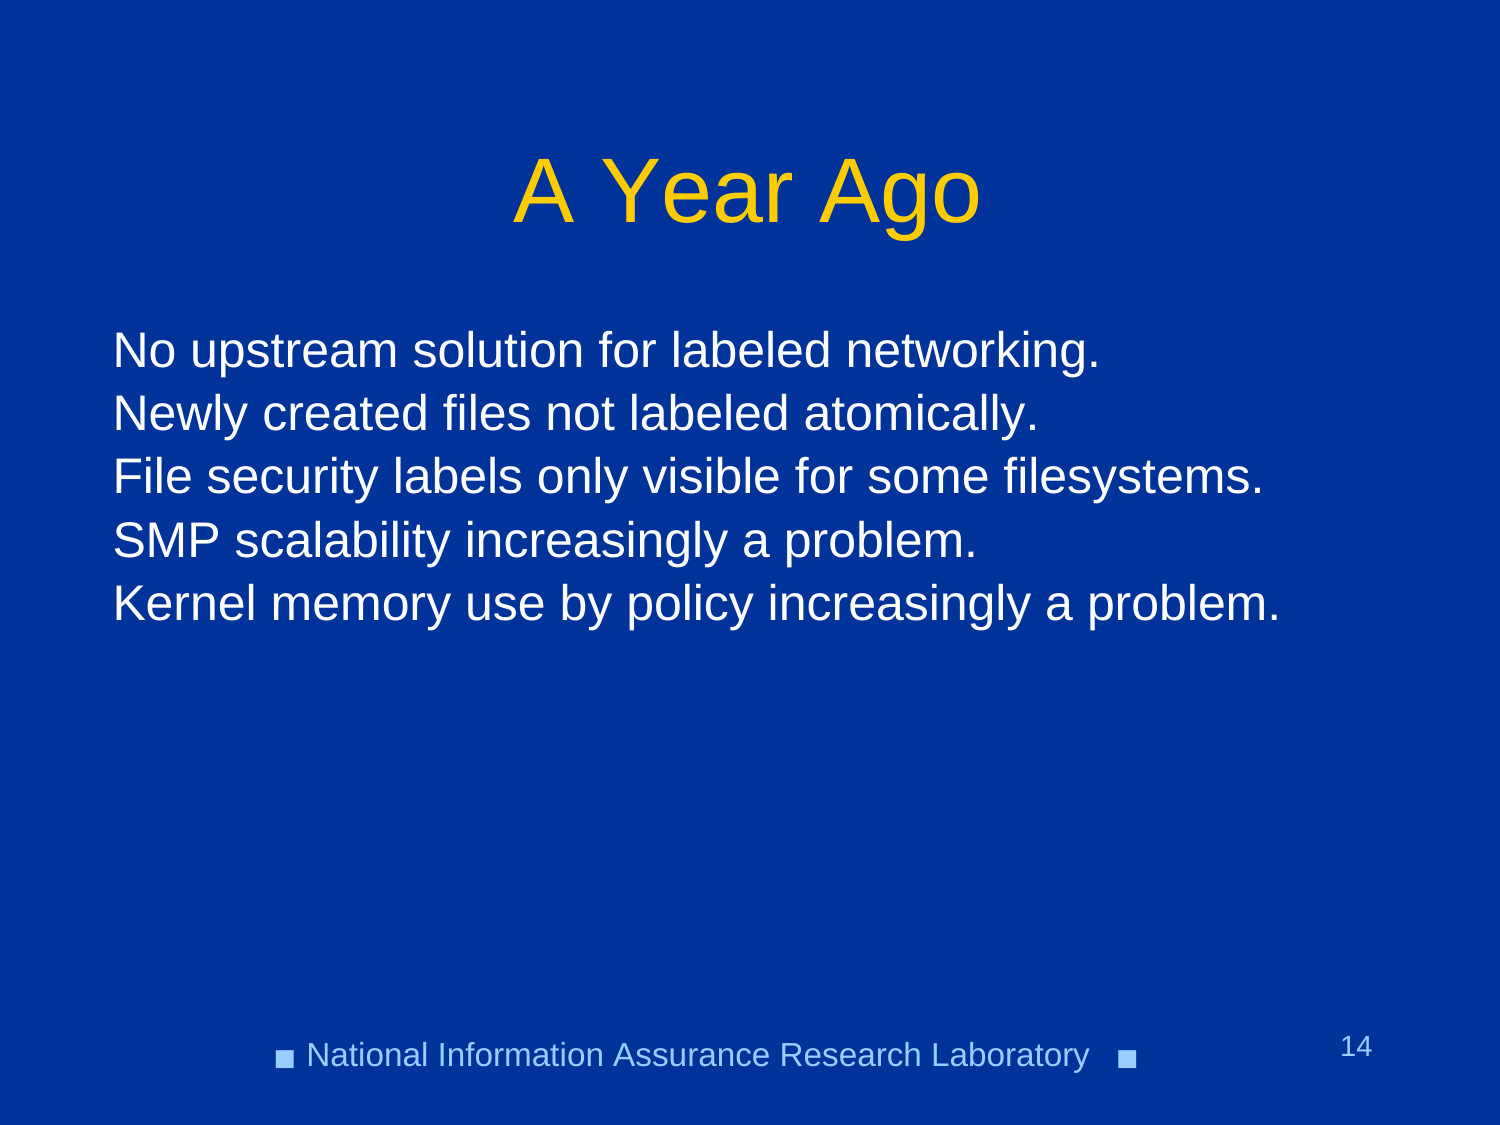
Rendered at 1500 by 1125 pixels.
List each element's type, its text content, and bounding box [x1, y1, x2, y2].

list No upstream solution for labeled networking. Newly created files not labeled atomically. File security labels only visible for some filesystems. SMP scalability increasingly a problem. Kernel memory use by policy increasingly a problem. [112, 324, 1385, 997]
title A Year Ago [112, 78, 1385, 309]
